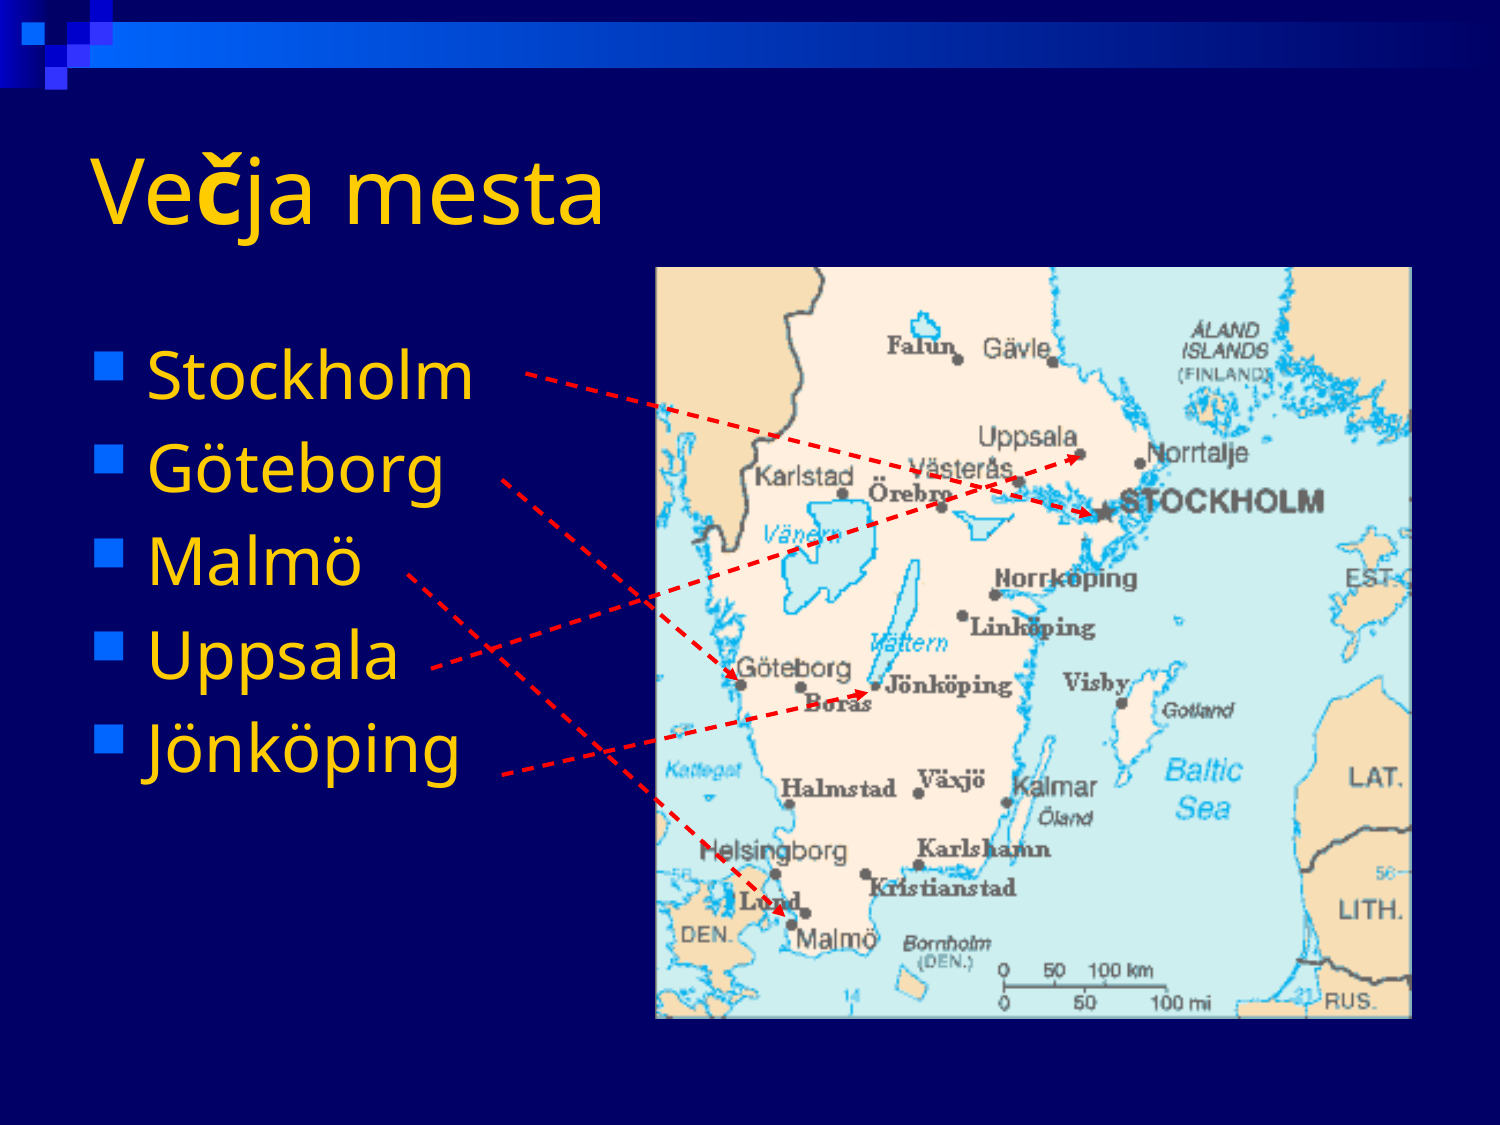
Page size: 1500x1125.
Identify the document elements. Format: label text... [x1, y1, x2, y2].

title Večja mesta [75, 75, 1425, 300]
list Stockholm Göteborg Malmö Uppsala Jönköping [75, 324, 538, 963]
picture [655, 267, 1412, 1019]
